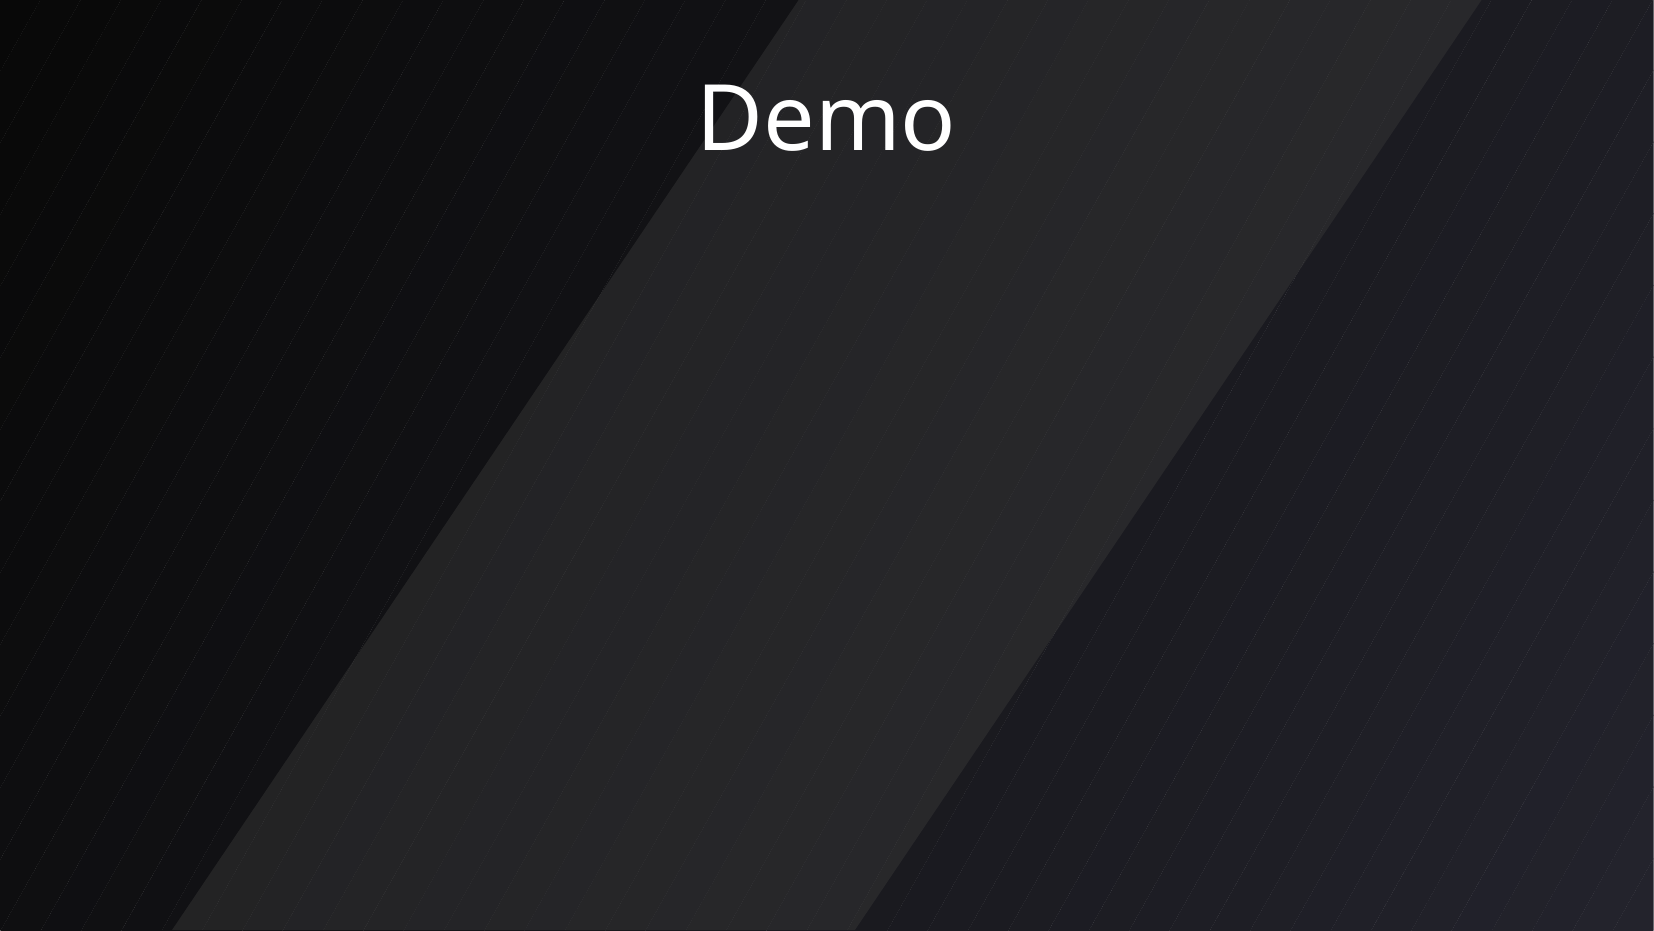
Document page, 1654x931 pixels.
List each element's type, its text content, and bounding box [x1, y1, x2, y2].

title Demo [82, 37, 1571, 193]
